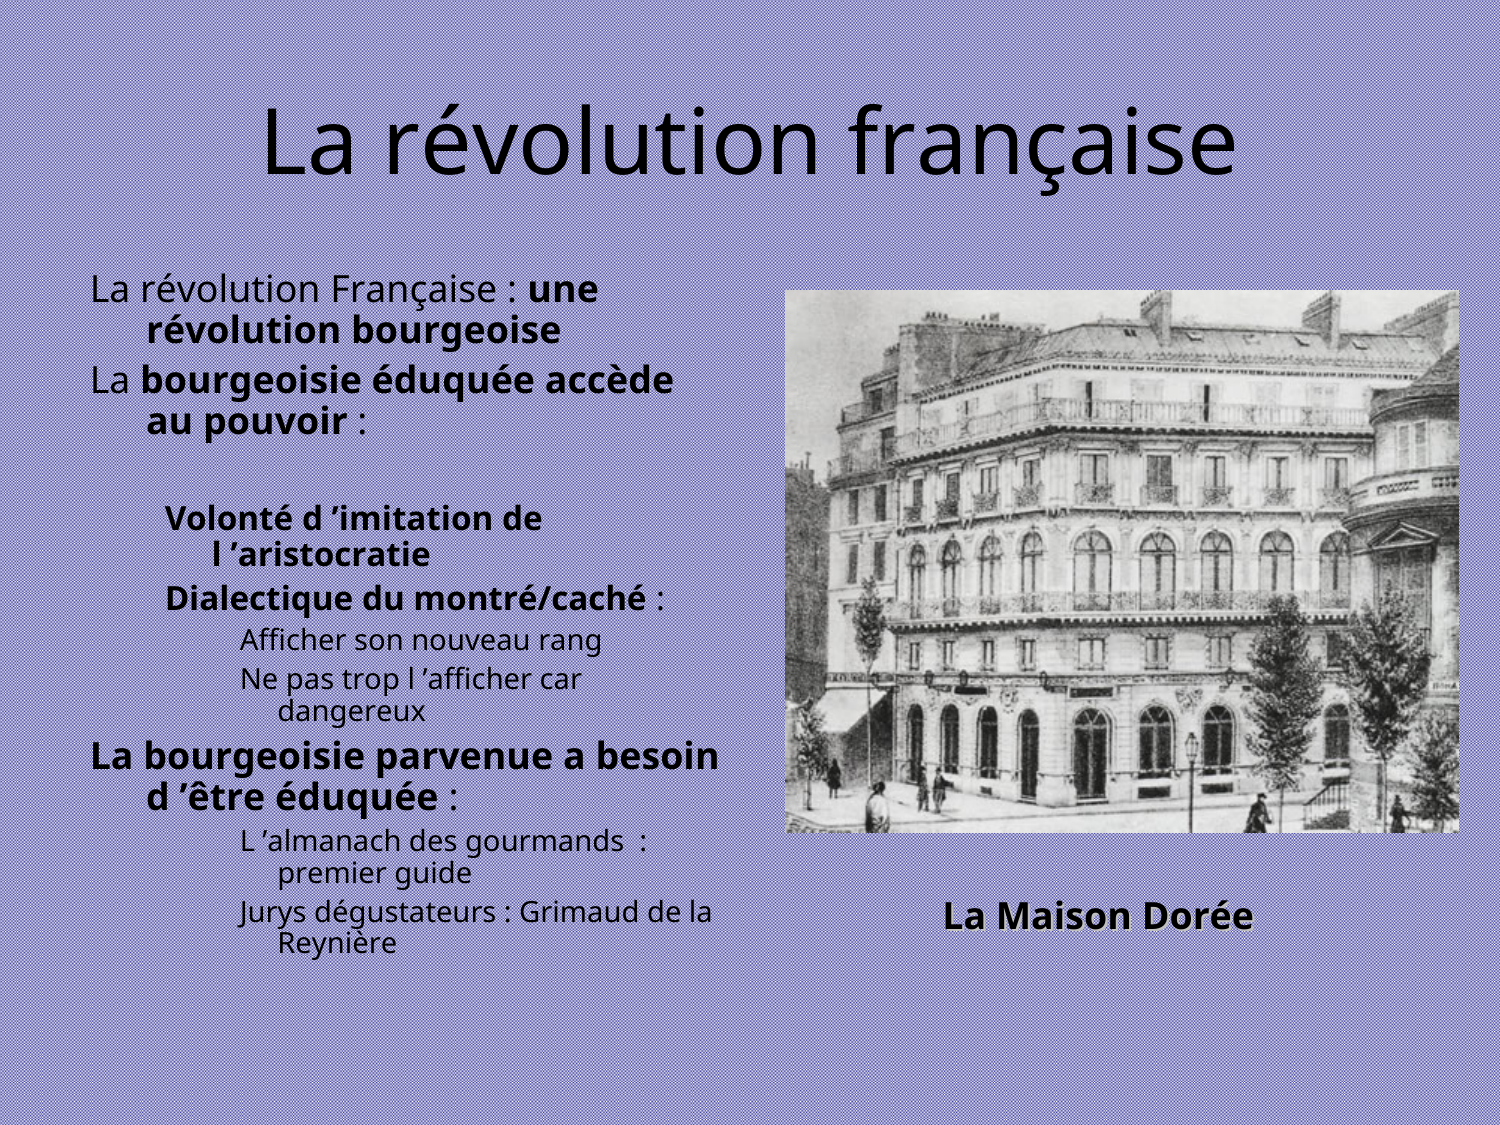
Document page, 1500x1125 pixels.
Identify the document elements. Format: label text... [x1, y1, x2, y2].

text_box La Maison Dorée [750, 881, 1447, 948]
picture [0, 0, 1500, 1125]
list La révolution Française : une révolution bourgeoise La bourgeoisie éduquée accède au pouvoir : Volonté d ’imitation de l ’aristocratie Dialectique du montré/caché : Afficher son nouveau rang Ne pas trop l ’afficher car dangereux La bourgeoisie parvenue a besoin d ’être éduquée : L ’almanach des gourmands : premier guide Jurys dégustateurs : Grimaud de la Reynière [75, 262, 738, 1006]
title La révolution française [75, 45, 1426, 233]
